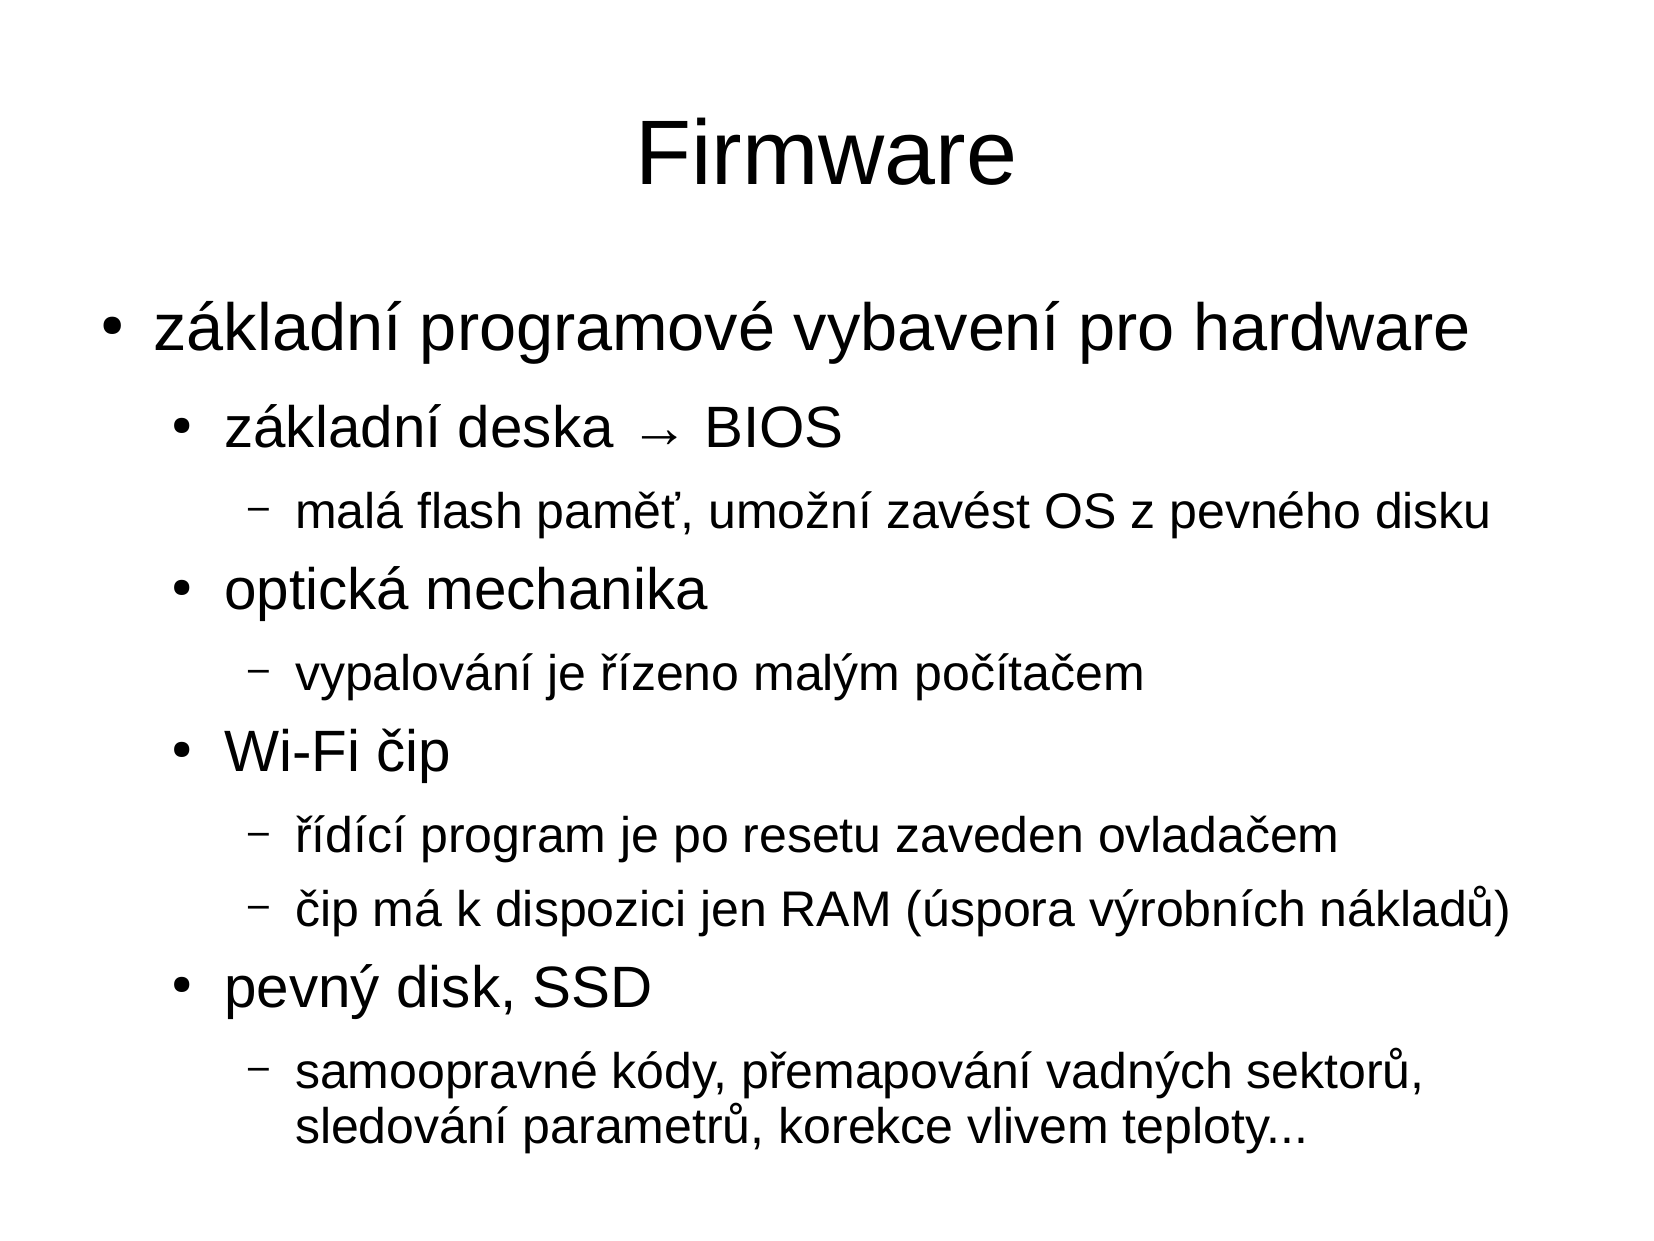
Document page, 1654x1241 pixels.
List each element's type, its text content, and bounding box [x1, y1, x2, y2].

list základní programové vybavení pro hardware základní deska → BIOS malá flash paměť, umožní zavést OS z pevného disku optická mechanika vypalování je řízeno malým počítačem Wi-Fi čip řídící program je po resetu zaveden ovladačem čip má k dispozici jen RAM (úspora výrobních nákladů) pevný disk, SSD samoopravné kódy, přemapování vadných sektorů, sledování parametrů, korekce vlivem teploty... [82, 290, 1571, 1155]
title Firmware [82, 49, 1571, 257]
